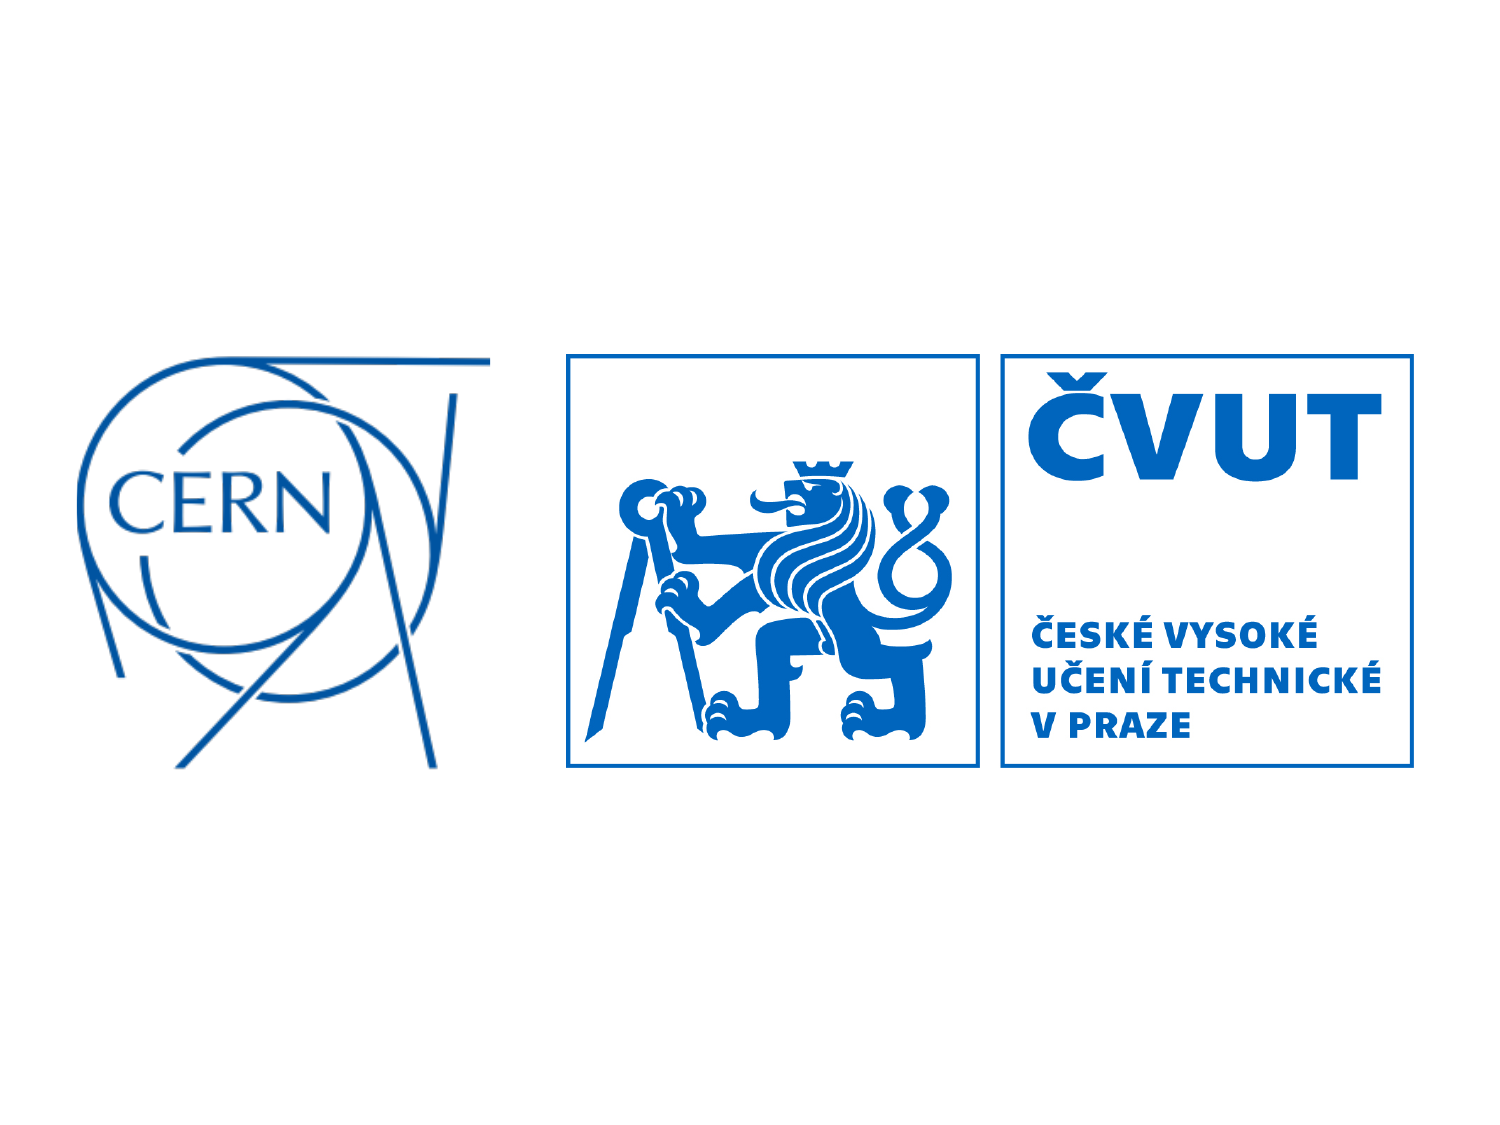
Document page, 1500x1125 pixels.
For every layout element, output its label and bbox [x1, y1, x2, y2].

picture [566, 354, 1414, 768]
